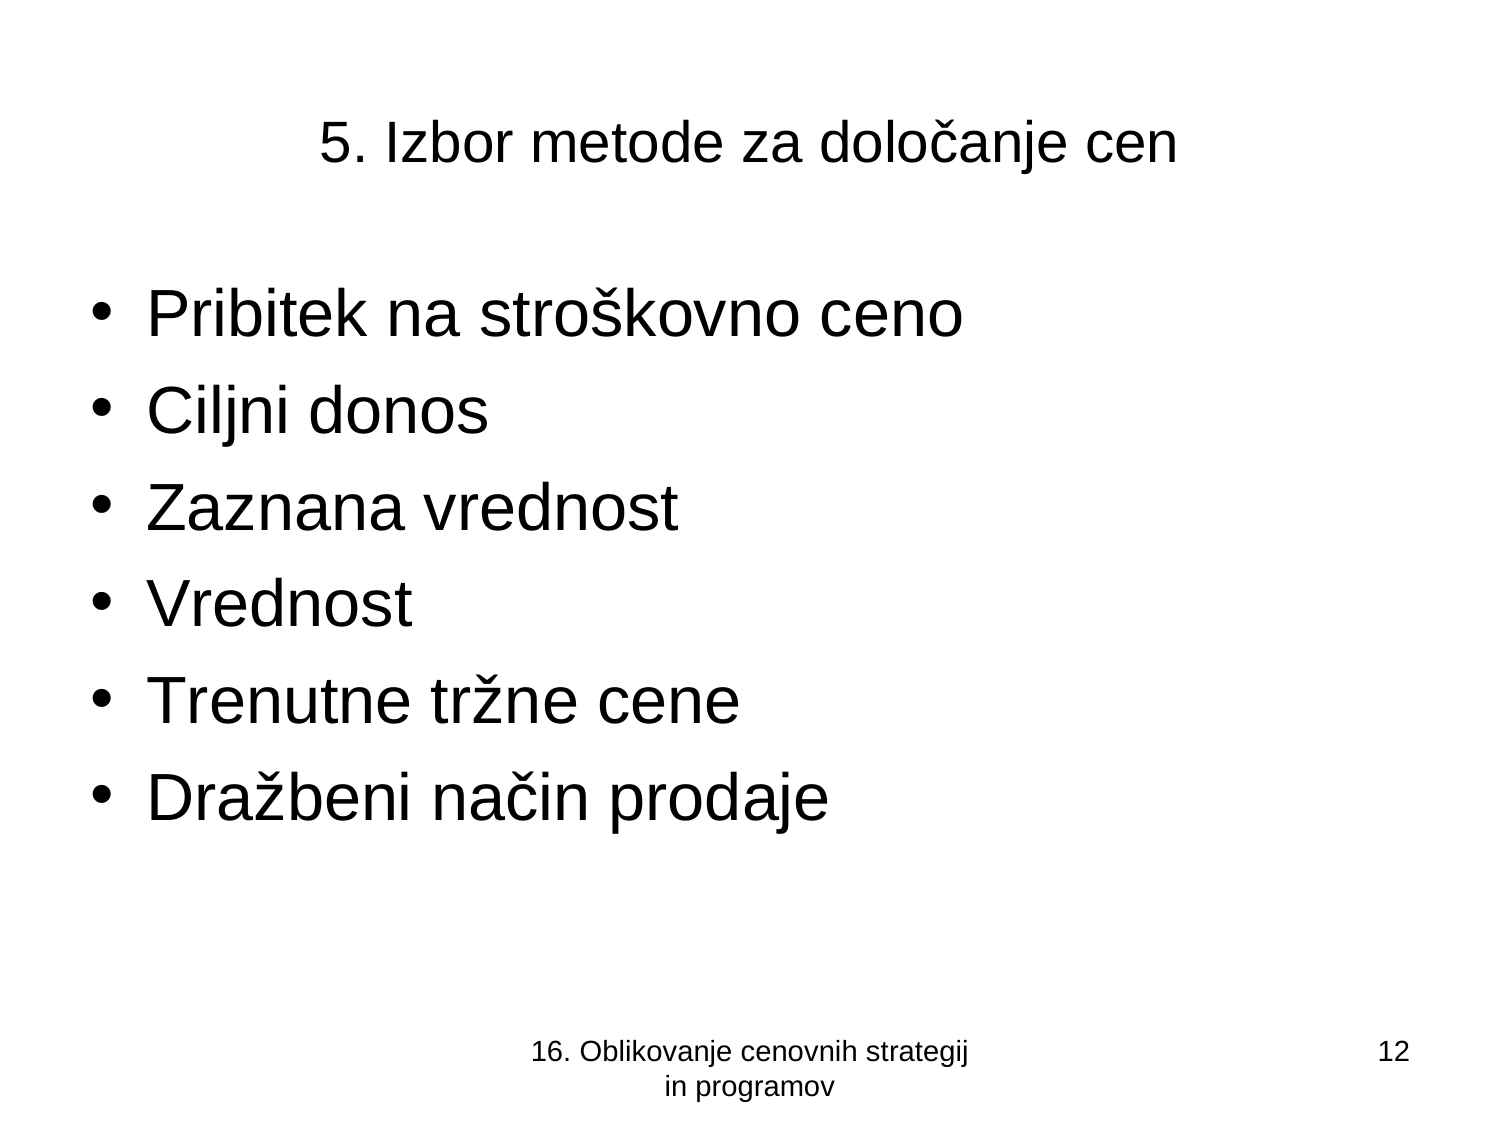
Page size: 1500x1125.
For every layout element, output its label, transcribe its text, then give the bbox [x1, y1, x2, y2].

text_box 16. Oblikovanje cenovnih strategij in programov [512, 1024, 988, 1103]
title 5. Izbor metode za določanje cen [75, 45, 1426, 233]
text_box <number> [1074, 1024, 1426, 1103]
list Pribitek na stroškovno ceno Ciljni donos Zaznana vrednost Vrednost Trenutne tržne cene Dražbeni način prodaje [75, 262, 1426, 1006]
